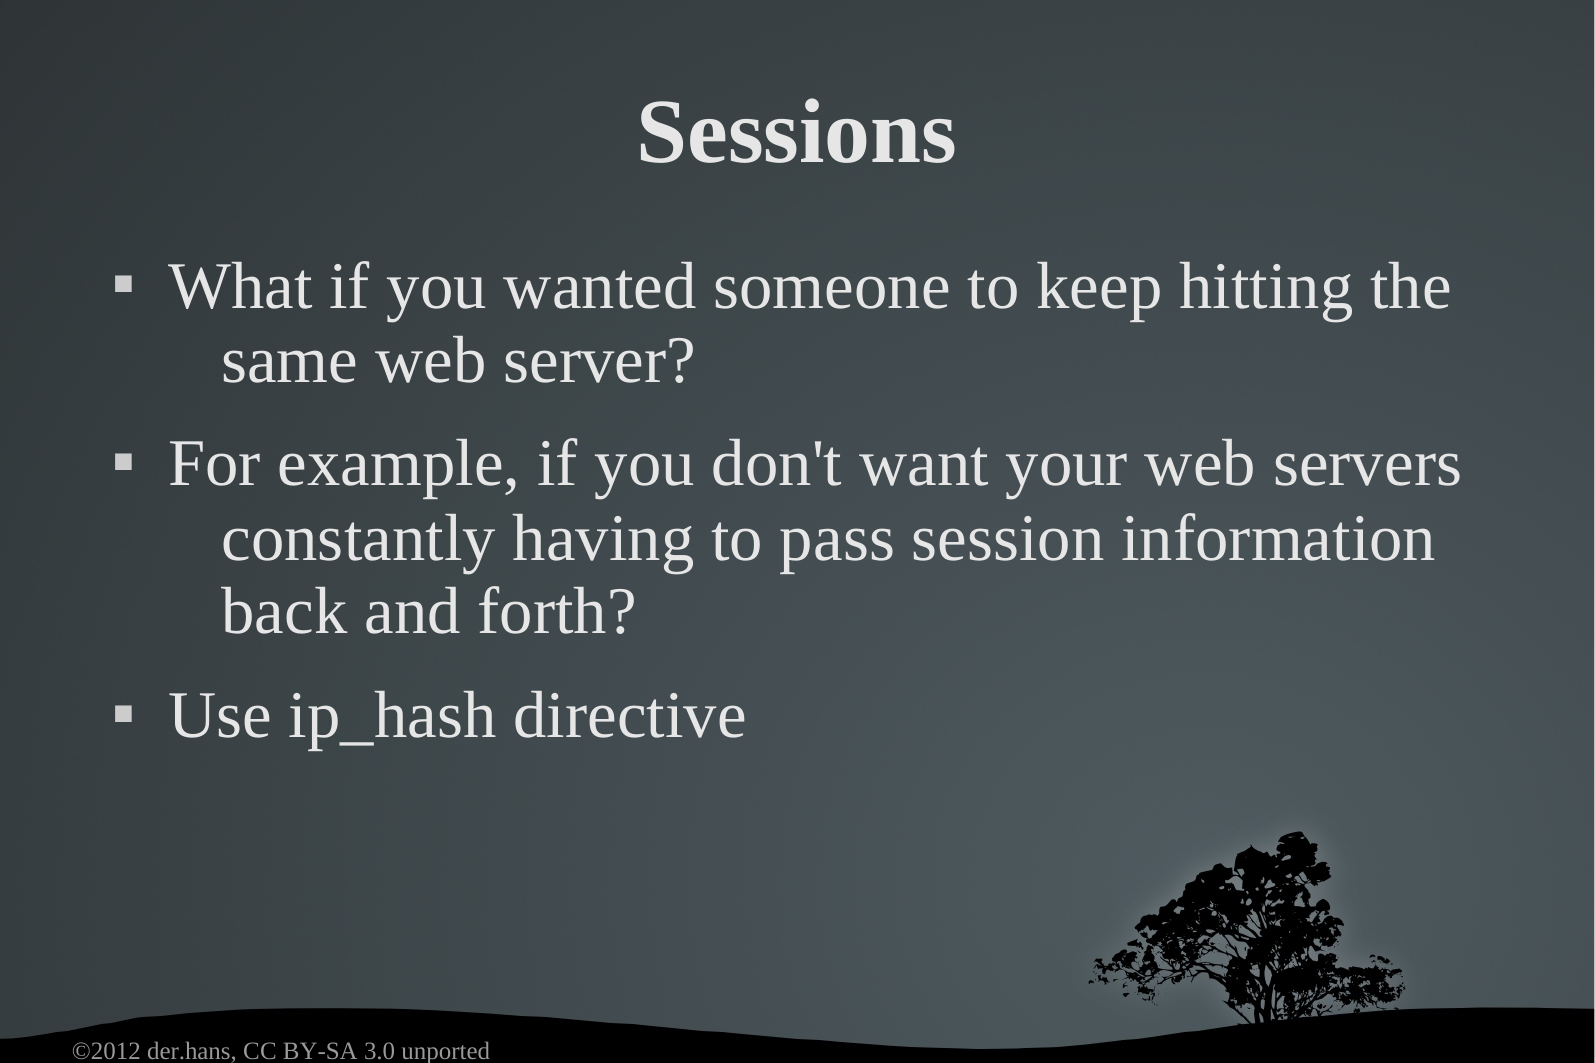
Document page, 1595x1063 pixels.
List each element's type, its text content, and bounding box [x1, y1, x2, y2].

picture [430, 1049, 435, 1058]
list What if you wanted someone to keep hitting the same web server? For example, if you don't want your web servers constantly having to pass session information back and forth? Use ip_hash directive [79, 248, 1515, 936]
title Sessions [79, 49, 1515, 213]
picture [0, 0, 1595, 1063]
